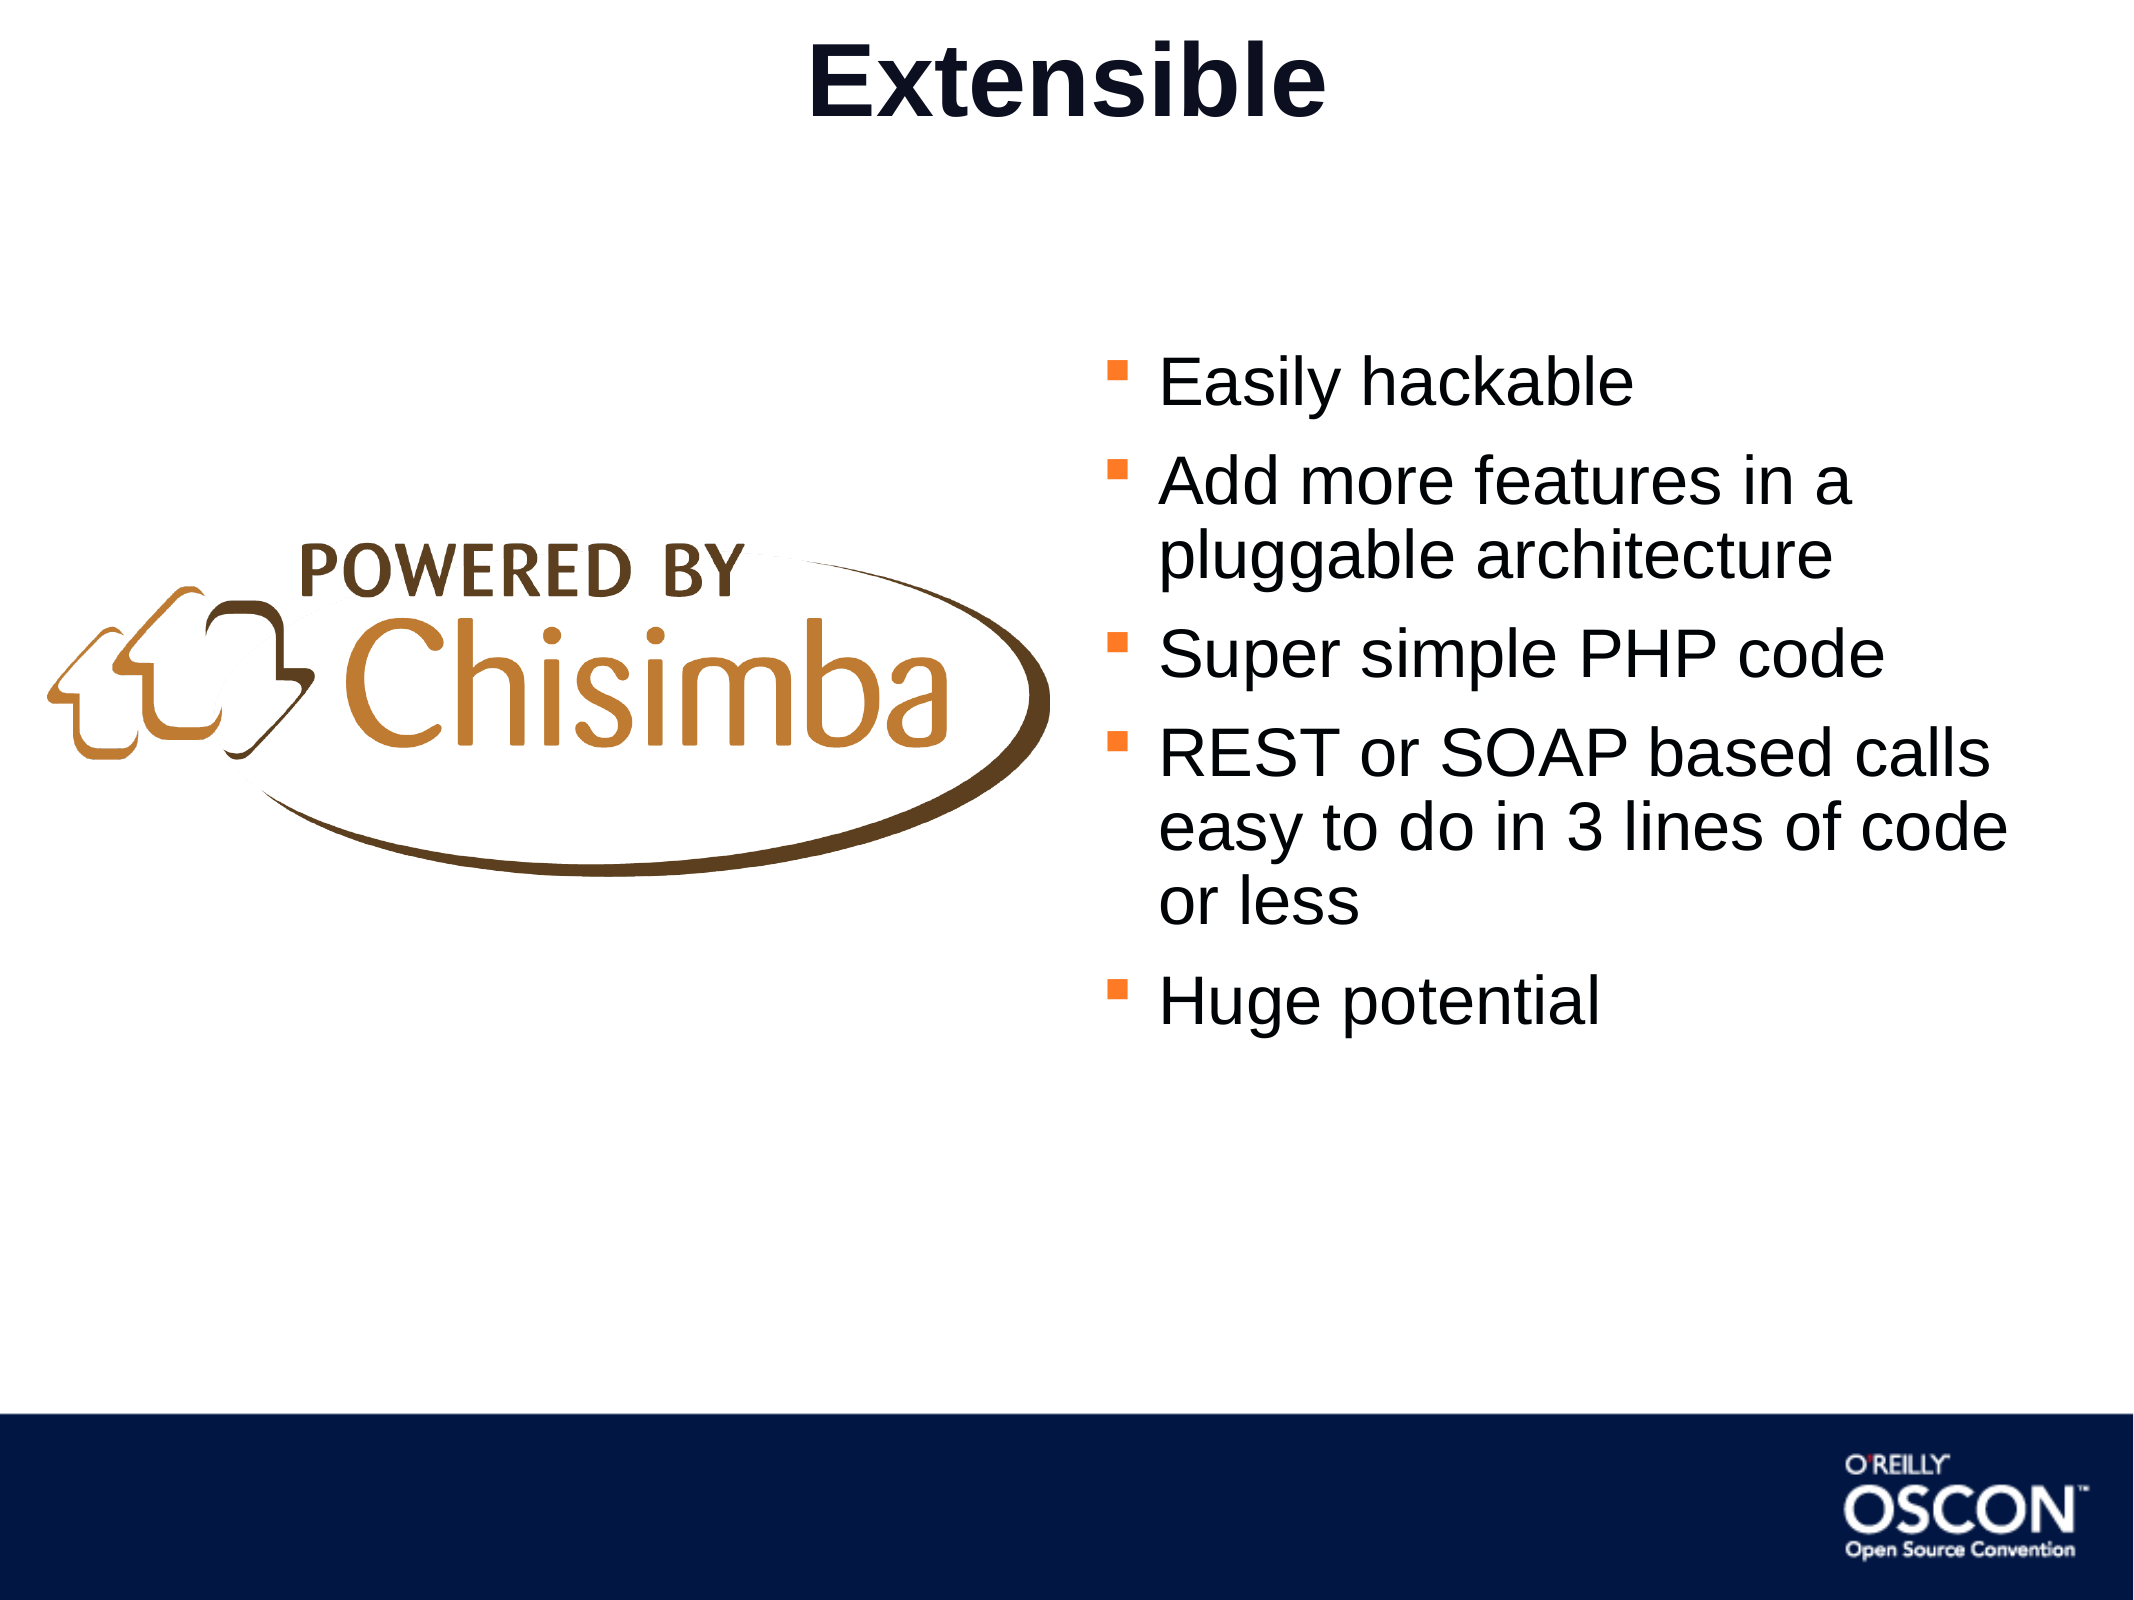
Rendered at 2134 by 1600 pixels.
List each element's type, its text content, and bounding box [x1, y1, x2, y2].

picture [0, 0, 2134, 1600]
list Easily hackable Add more features in a pluggable architecture Super simple PHP code REST or SOAP based calls easy to do in 3 lines of code or less Huge potential [1087, 337, 2089, 1412]
title Extensible [41, 0, 2094, 152]
